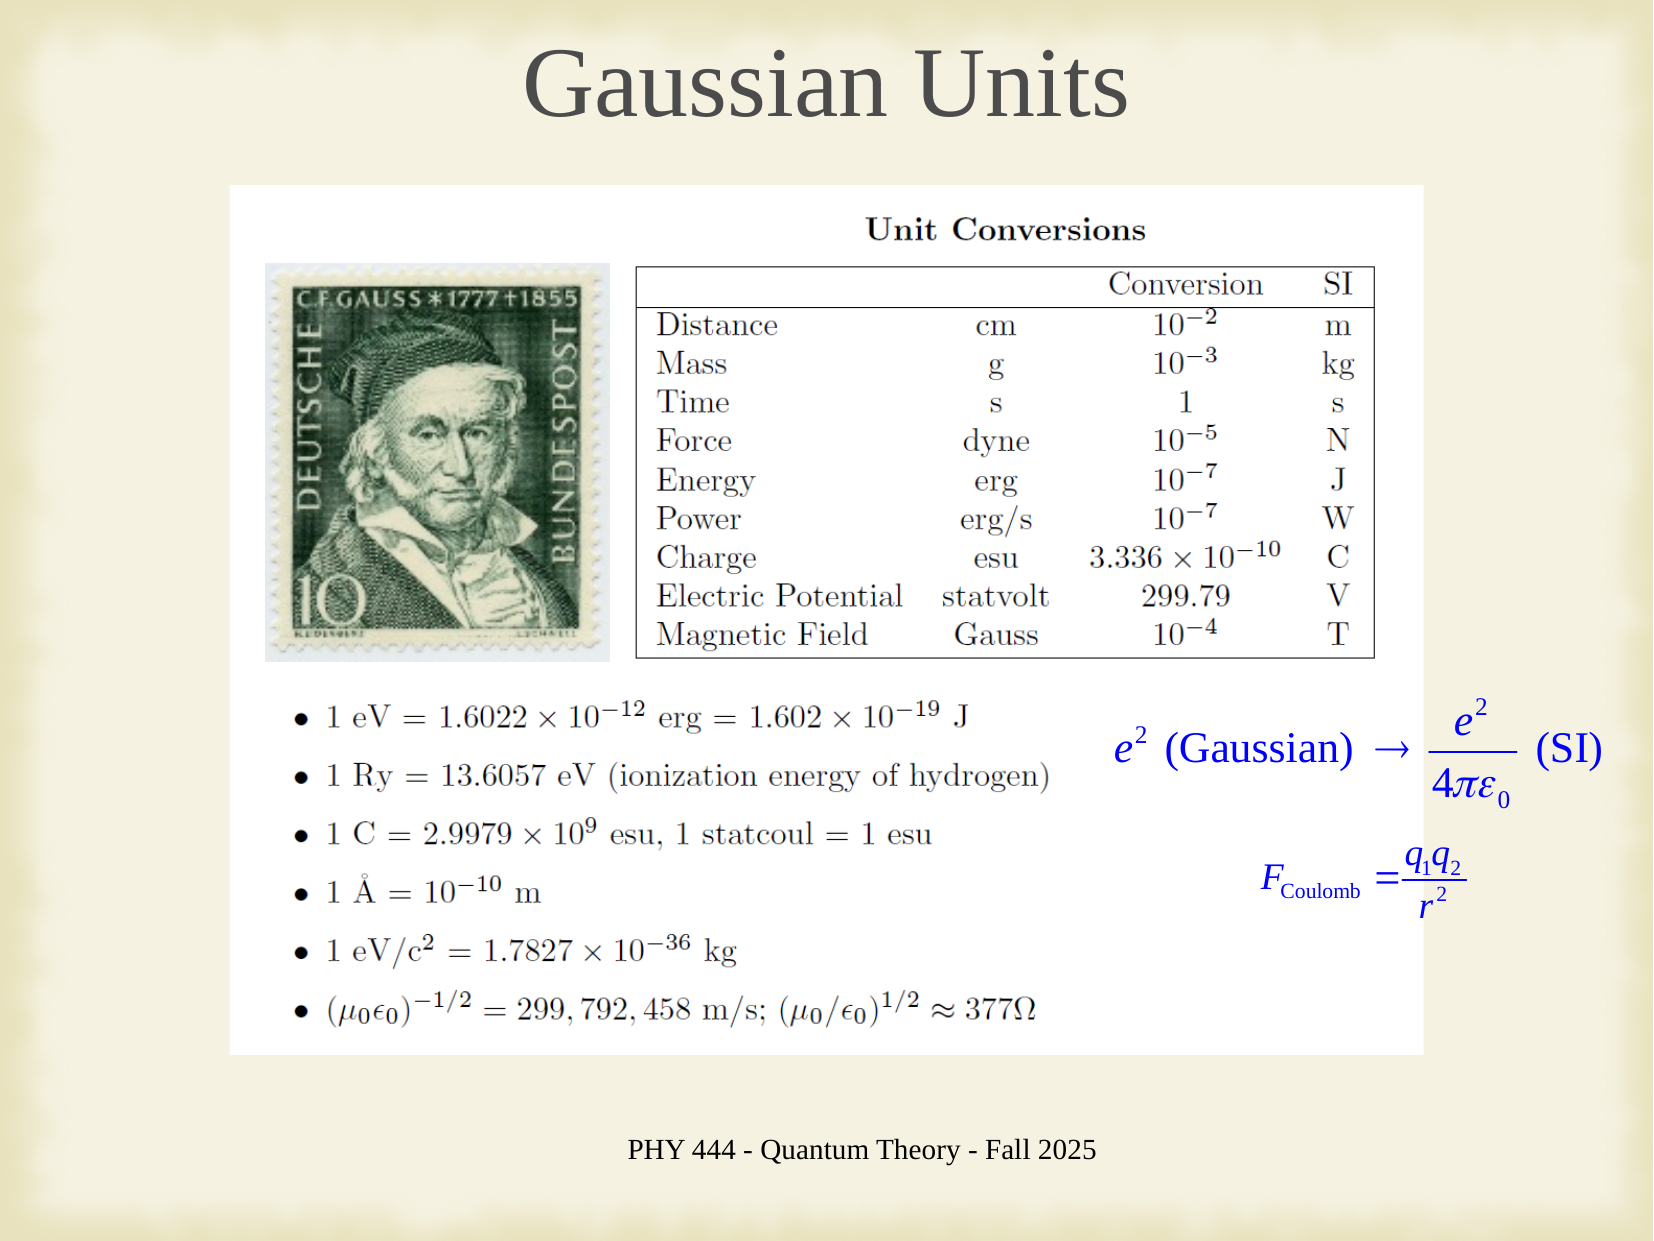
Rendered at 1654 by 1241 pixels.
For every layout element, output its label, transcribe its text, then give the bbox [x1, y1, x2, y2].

chart [1107, 686, 1613, 818]
text_box Gaussian Units [82, 0, 1571, 173]
picture [229, 185, 1424, 1056]
chart [1255, 830, 1488, 925]
text_box PHY 444 - Quantum Theory - Fall 2025 [412, 1130, 1313, 1216]
